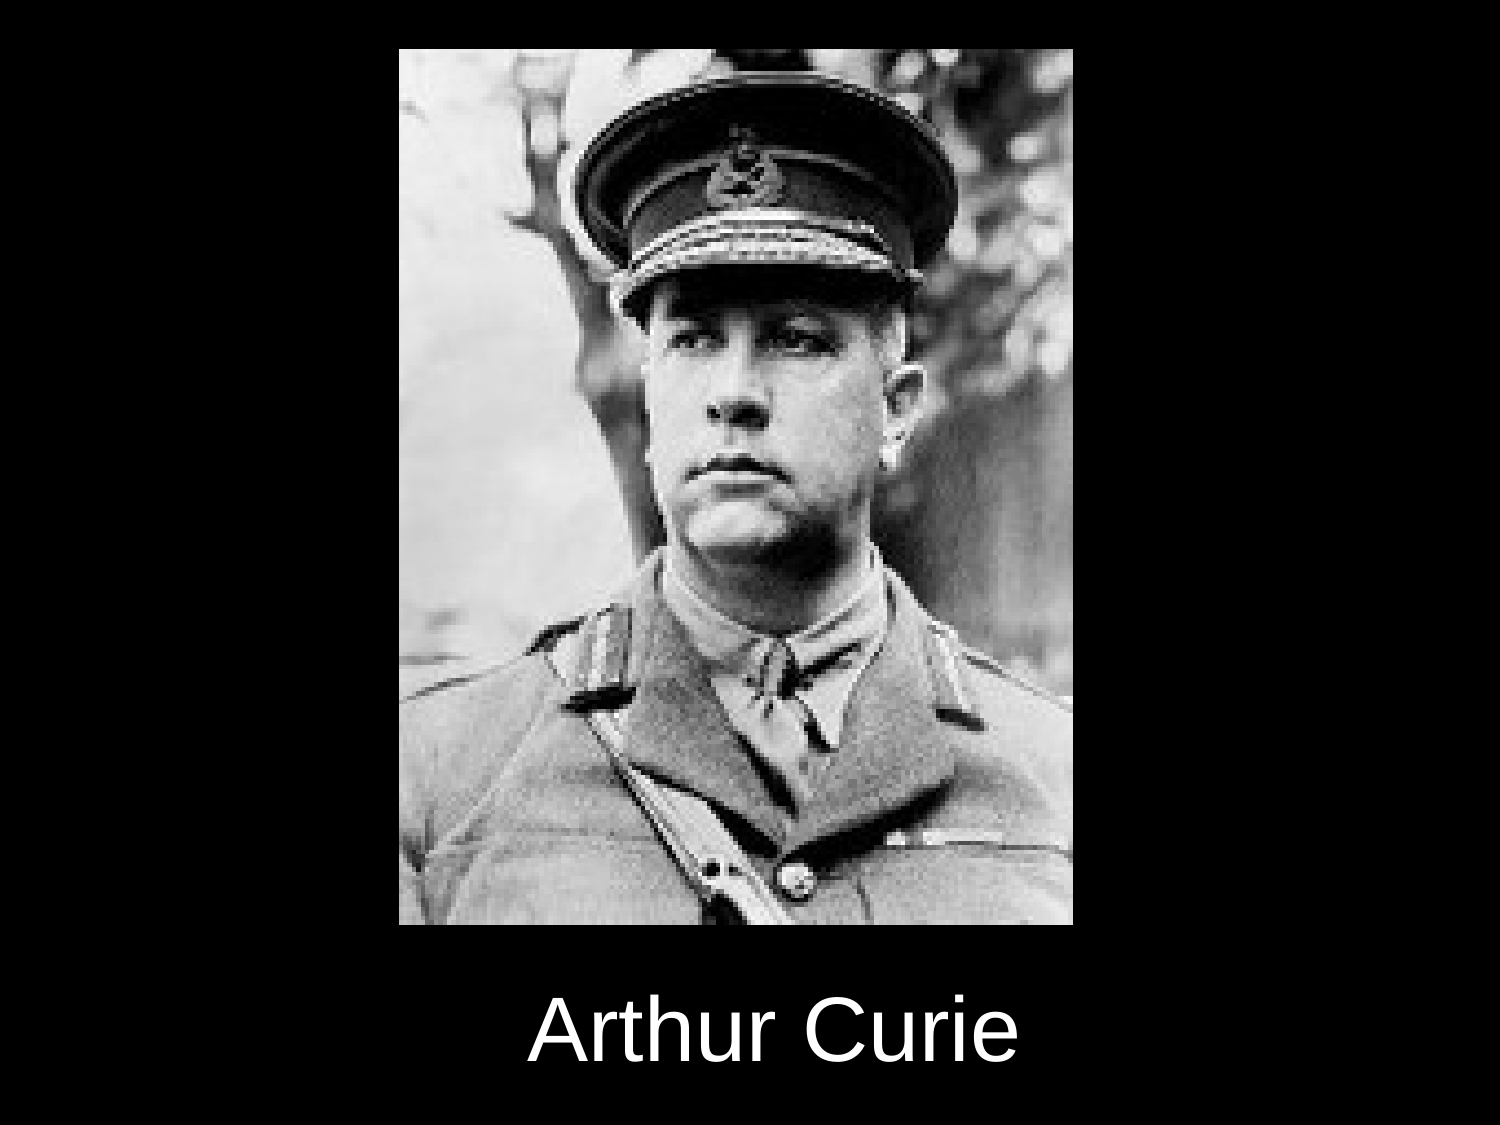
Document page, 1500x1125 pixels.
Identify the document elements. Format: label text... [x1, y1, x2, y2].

picture [399, 49, 1073, 925]
text_box Arthur Curie [512, 962, 1063, 1088]
